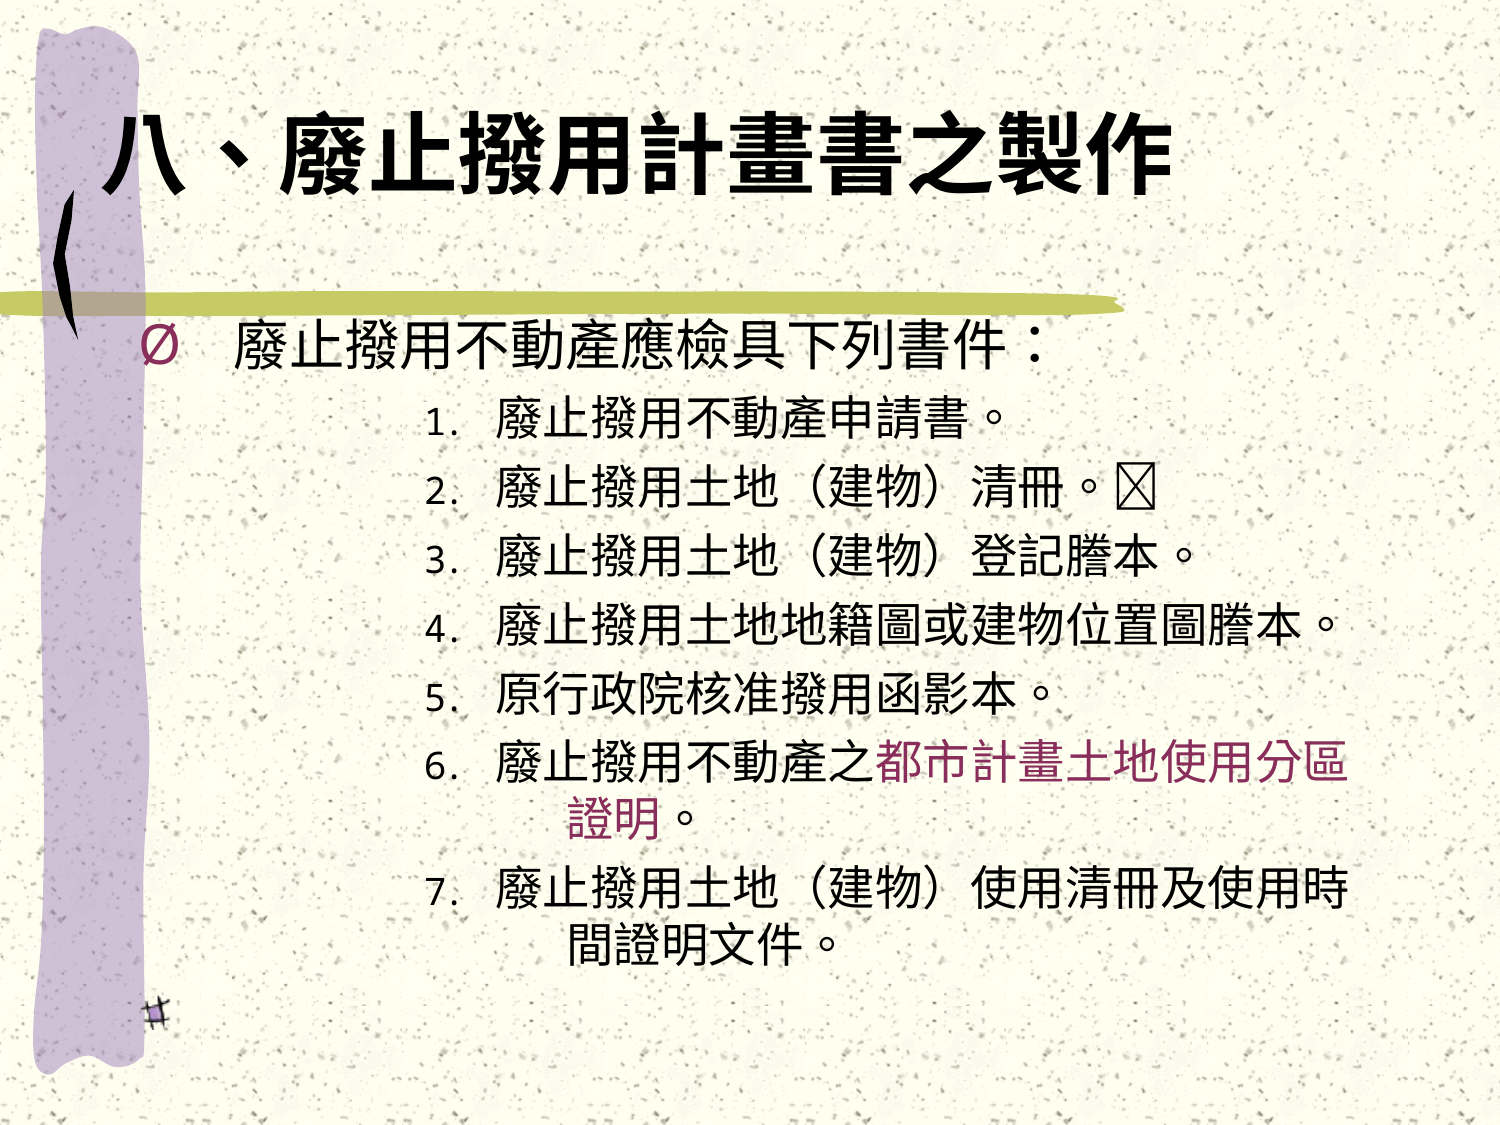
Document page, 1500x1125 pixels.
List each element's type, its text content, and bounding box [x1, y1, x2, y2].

list 廢止撥用不動產應檢具下列書件： 廢止撥用不動產申請書。 廢止撥用土地（建物）清冊。 廢止撥用土地（建物）登記謄本。 廢止撥用土地地籍圖或建物位置圖謄本。 原行政院核准撥用函影本。 廢止撥用不動產之都市計畫土地使用分區證明。 廢止撥用土地（建物）使用清冊及使用時間證明文件。 [123, 302, 1399, 1035]
title 八、廢止撥用計畫書之製作 [84, 89, 1496, 213]
